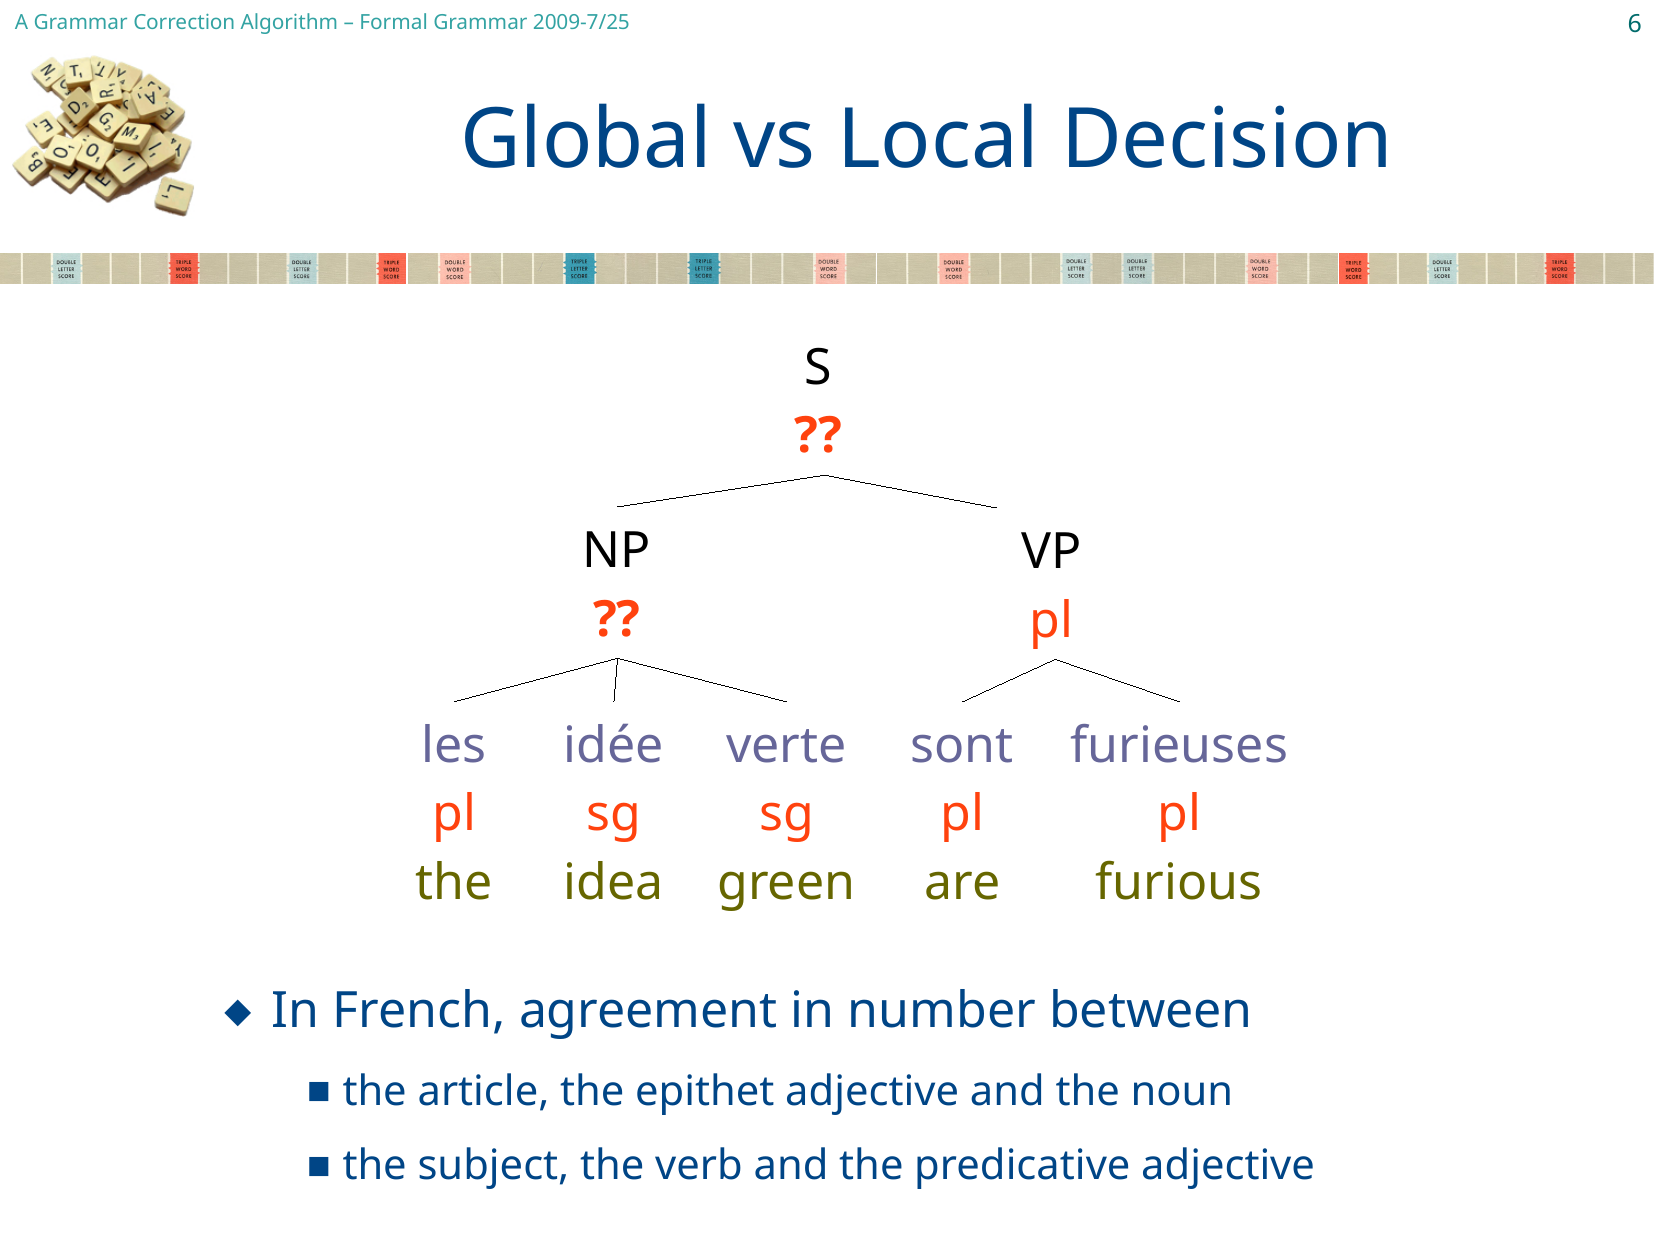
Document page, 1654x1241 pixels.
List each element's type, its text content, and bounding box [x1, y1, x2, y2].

picture [11, 53, 195, 219]
text_box sont pl are [896, 701, 1021, 898]
text_box les pl the [400, 701, 500, 898]
text_box furieuses pl furious [1055, 701, 1289, 898]
list In French, agreement in number between the article, the epithet adjective and the noun the subject, the verb and the predicative adjective [59, 974, 1625, 1211]
picture [408, 253, 876, 284]
text_box verte sg green [702, 701, 860, 898]
picture [1339, 253, 1654, 284]
text_box NP ?? [567, 506, 668, 644]
text_box idée sg idea [548, 701, 674, 898]
picture [877, 253, 1338, 284]
picture [0, 253, 406, 284]
title Global vs Local Decision [218, 31, 1636, 239]
text_box S ?? [779, 323, 871, 461]
text_box VP pl [1006, 507, 1104, 644]
